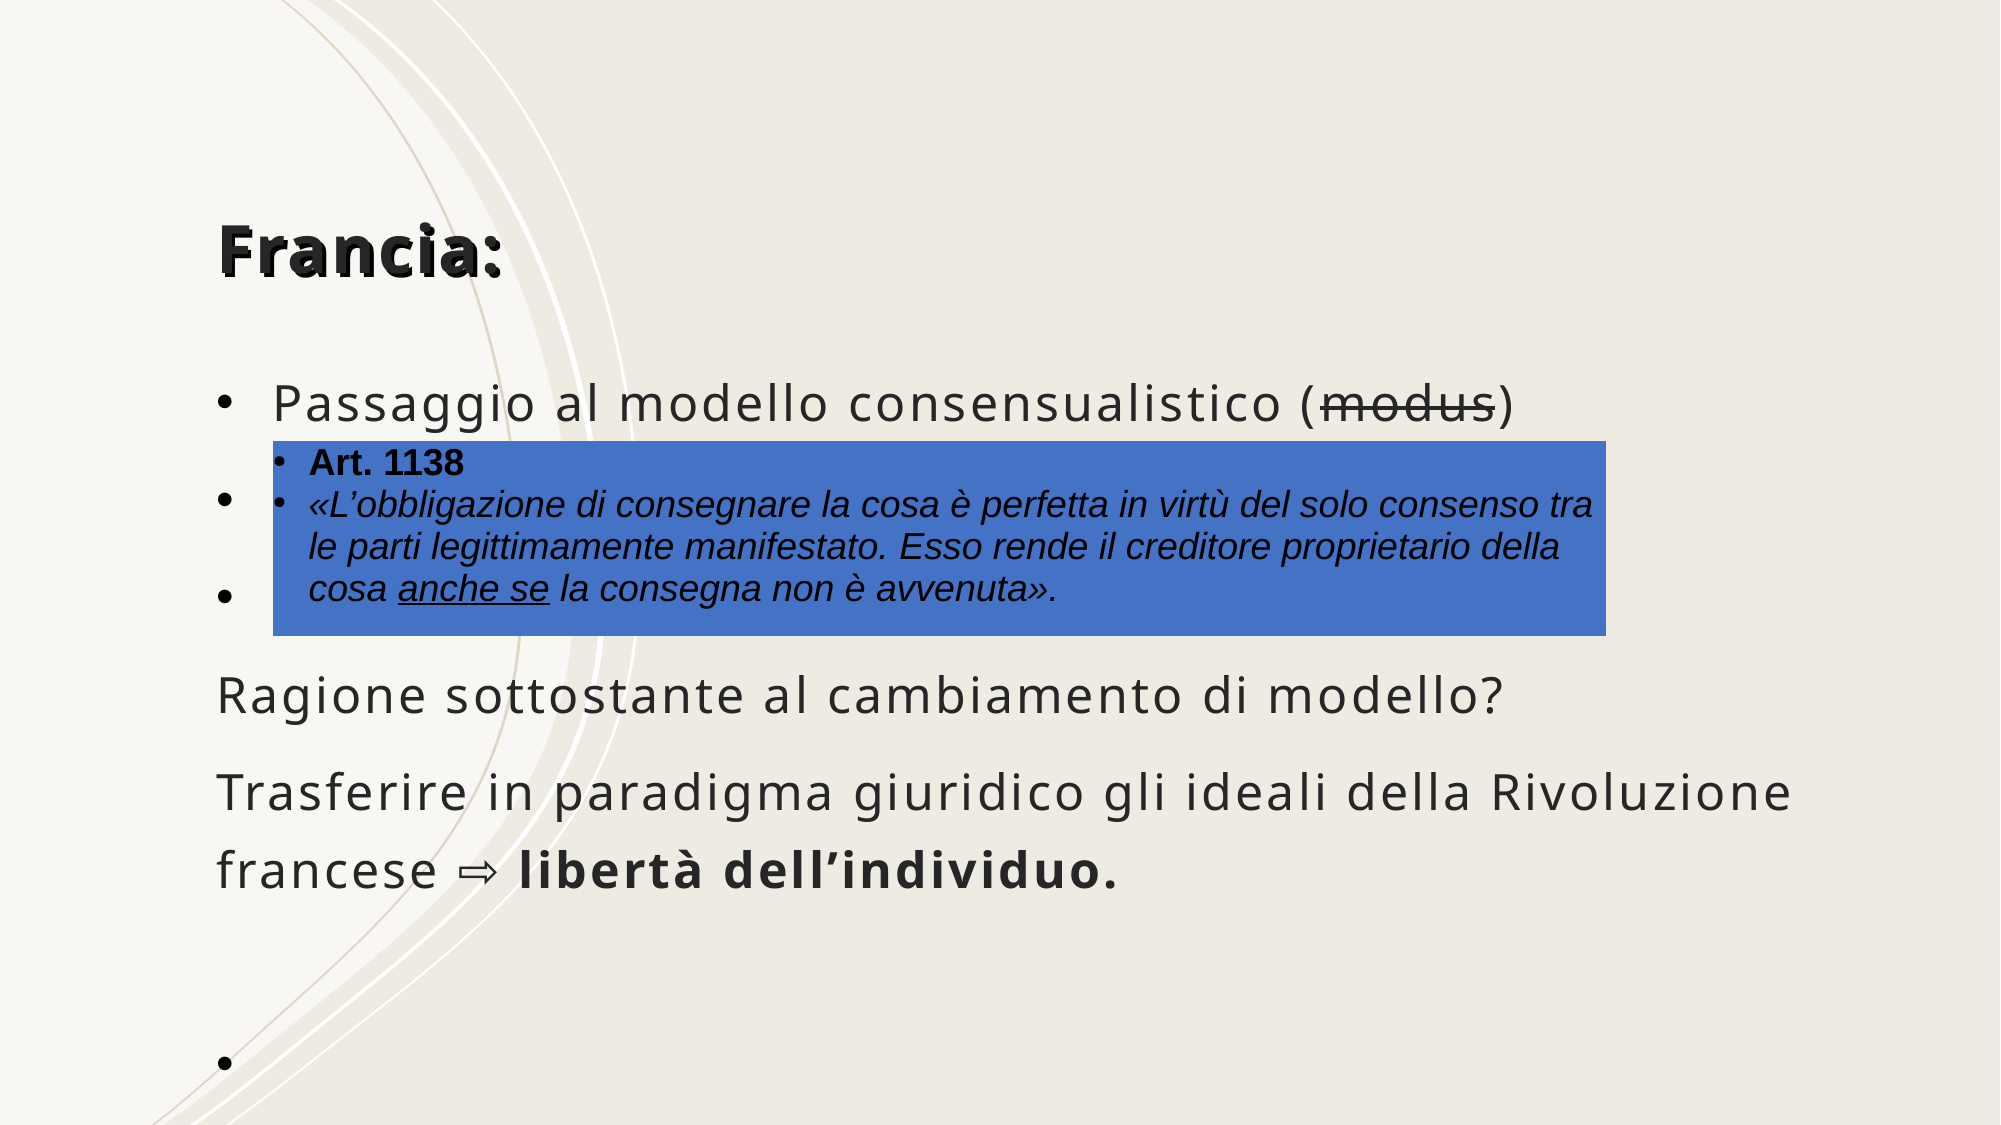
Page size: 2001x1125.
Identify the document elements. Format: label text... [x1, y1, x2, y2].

title Francia: [197, 145, 1922, 302]
table_header Art. 1138 «L’obbligazione di consegnare la cosa è perfetta in virtù del solo consenso tra le parti legittimamente manifestato. Esso rende il creditore proprietario della cosa anche se la consegna non è avvenuta». [273, 441, 1606, 636]
subtitle Passaggio al modello consensualistico (modus) Ragione sottostante al cambiamento di modello? Trasferire in paradigma giuridico gli ideali della Rivoluzione francese ⇨ libertà dell’individuo. [197, 335, 1922, 1000]
